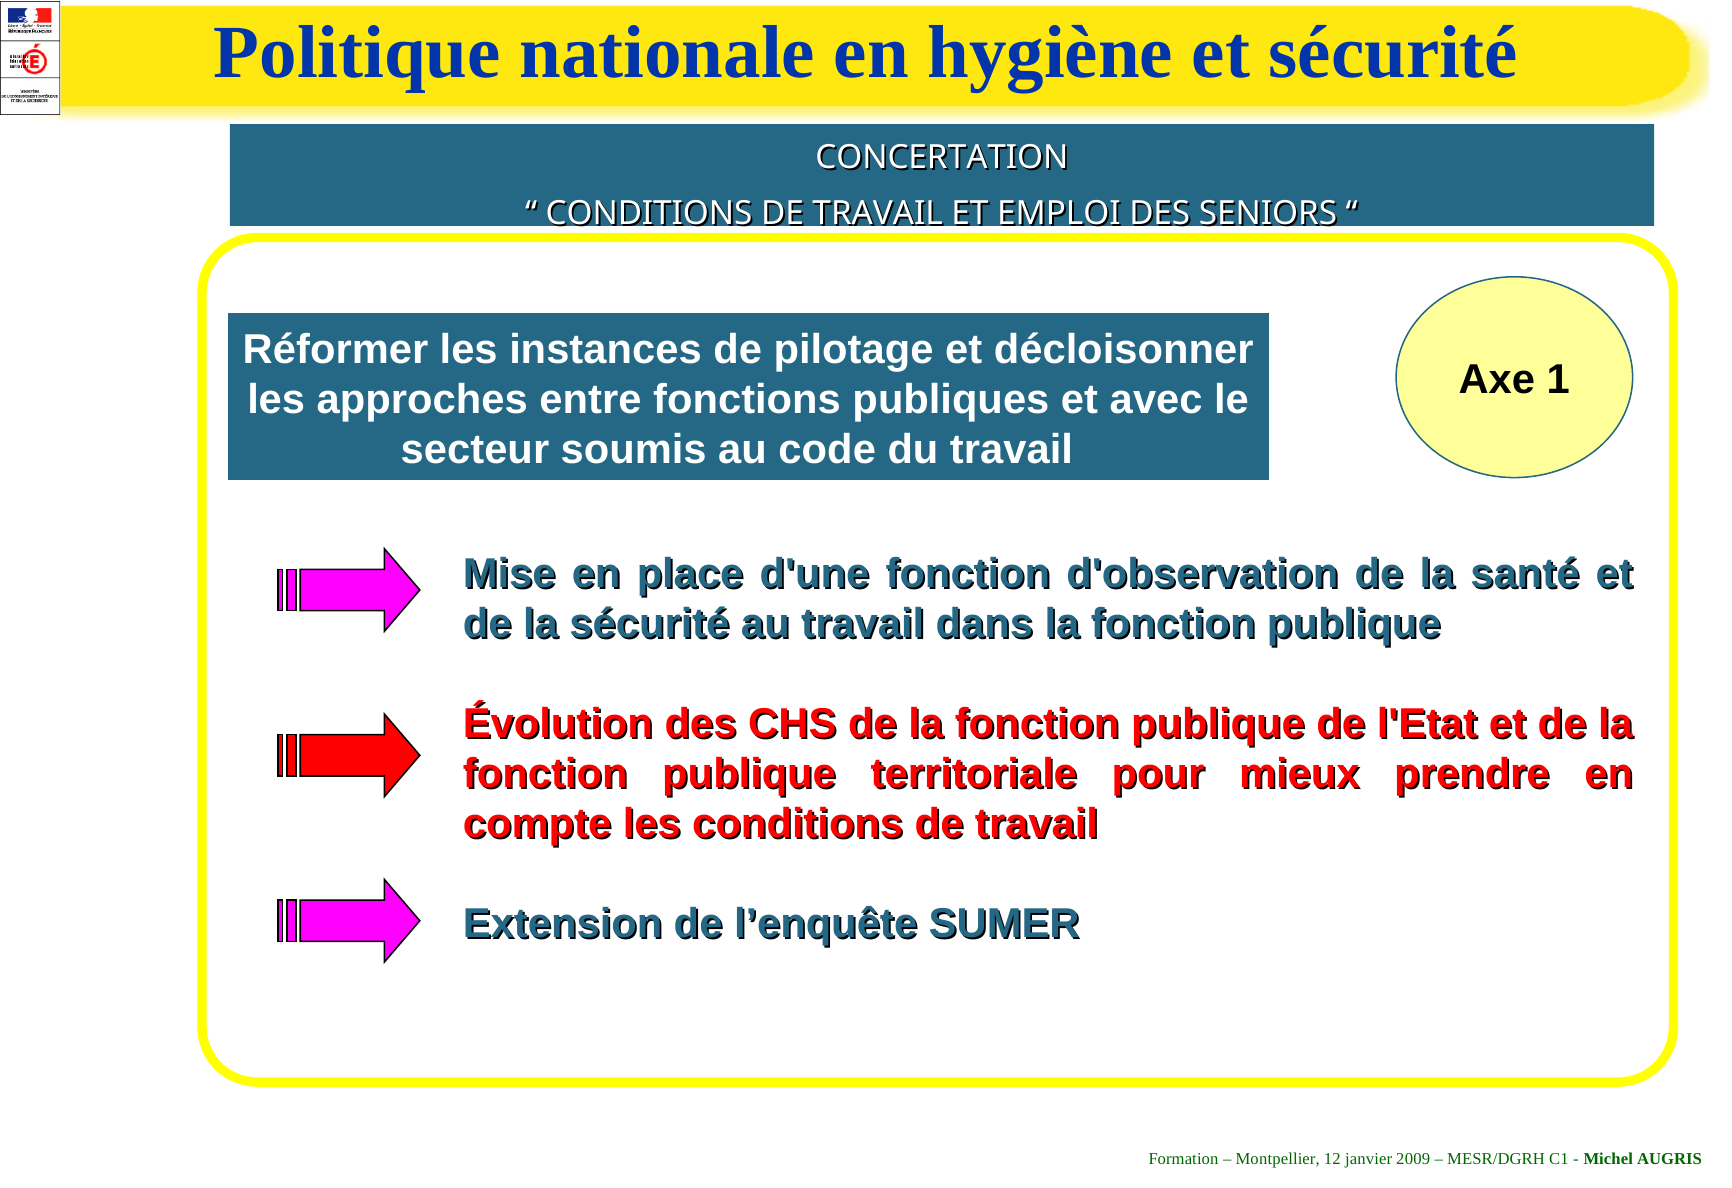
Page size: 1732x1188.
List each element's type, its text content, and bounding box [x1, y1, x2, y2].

text_box [278, 569, 283, 611]
text_box Réformer les instances de pilotage et décloisonner les approches entre fonctions publiques et avec le secteur soumis au code du travail [228, 313, 1269, 480]
text_box [278, 900, 283, 941]
picture [0, 0, 1710, 121]
text_box [278, 735, 283, 776]
text_box [287, 569, 296, 611]
text_box [300, 879, 420, 963]
text_box [287, 735, 296, 776]
text_box Politique nationale en hygiène et sécurité [199, 0, 1534, 100]
text_box CONCERTATION “ CONDITIONS DE TRAVAIL ET EMPLOI DES SENIORS “ [229, 124, 1655, 226]
text_box [287, 900, 296, 941]
text_box [300, 548, 420, 632]
text_box [300, 714, 420, 797]
text_box Mise en place d'une fonction d'observation de la santé et de la sécurité au travail dans la fonction publique Évolution des CHS de la fonction publique de l'Etat et de la fonction publique territoriale pour mieux prendre en compte les conditions de travail Extension de l’enquête SUMER [389, 537, 1649, 946]
text_box Axe 1 [1396, 276, 1633, 478]
